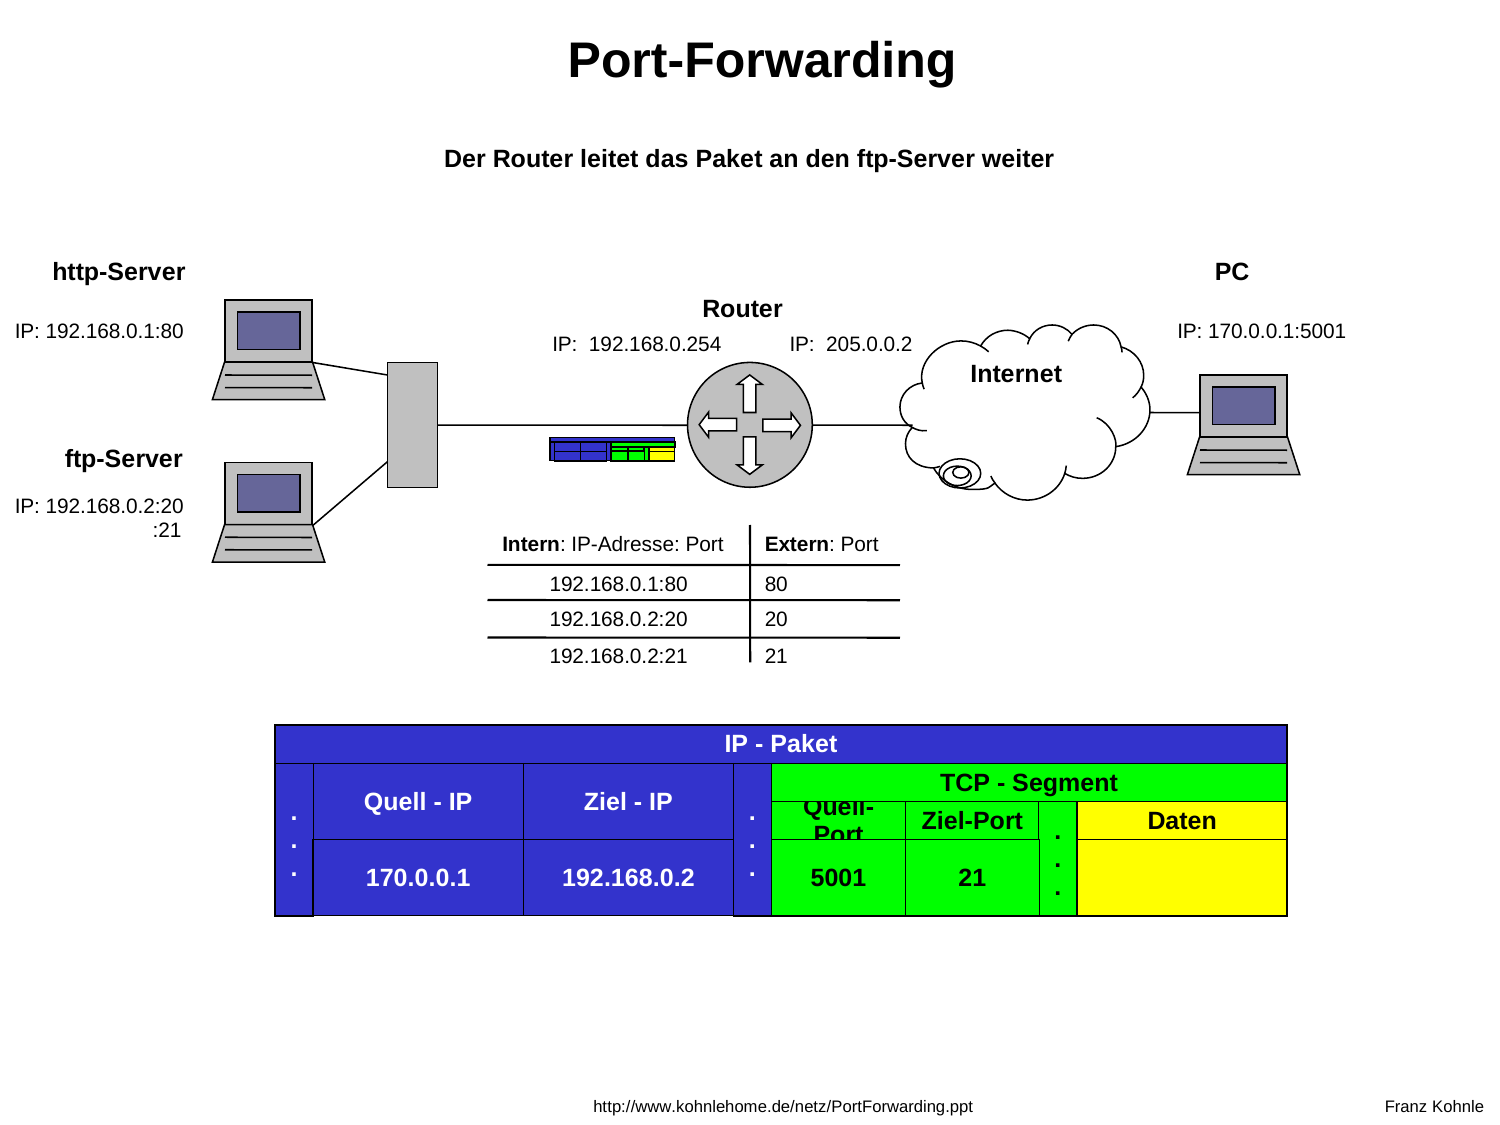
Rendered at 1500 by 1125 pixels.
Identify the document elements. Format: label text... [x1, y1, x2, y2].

text_box 21 [905, 839, 1040, 916]
text_box 192.168.0.2 [523, 839, 734, 916]
text_box 192.168.0.1:80 [487, 566, 749, 599]
text_box Franz Kohnle [1370, 1089, 1500, 1125]
text_box 20 [750, 601, 901, 636]
text_box 21 [750, 637, 901, 678]
text_box IP: 192.168.0.2:20 :21 [0, 487, 199, 550]
text_box Ziel - IP [524, 764, 734, 839]
text_box Quell-Port [771, 802, 905, 839]
text_box Daten [1078, 801, 1288, 840]
text_box 192.168.0.2:20 [487, 602, 750, 625]
text_box Port-Forwarding [552, 24, 972, 97]
text_box PC [1200, 249, 1265, 294]
text_box [212, 462, 325, 563]
text_box 80 [752, 566, 901, 599]
text_box Ziel-Port [905, 802, 1038, 839]
text_box 170.0.0.1 [313, 839, 523, 916]
text_box TCP - Segment [771, 763, 1287, 802]
text_box IP: 192.168.0.254 [537, 324, 737, 364]
text_box [549, 437, 675, 461]
text_box ... [275, 763, 314, 916]
text_box IP: 170.0.0.1:5001 [1162, 312, 1362, 352]
text_box Router [687, 287, 798, 331]
text_box IP: 192.168.0.1:80 [0, 312, 199, 352]
text_box Der Router leitet das Paket an den ftp-Server weiter [429, 137, 1071, 181]
text_box [212, 299, 325, 400]
text_box [1187, 375, 1300, 475]
text_box IP - Paket [275, 725, 1288, 764]
text_box Extern: Port [752, 524, 901, 564]
text_box http-Server [37, 249, 202, 322]
text_box Quell - IP [314, 764, 524, 839]
text_box [1078, 840, 1288, 916]
text_box ... [734, 764, 771, 916]
text_box [387, 362, 438, 488]
text_box Intern: IP-Adresse: Port [487, 524, 749, 563]
text_box http://www.kohnlehome.de/netz/PortForwarding.ppt [578, 1089, 991, 1125]
text_box Internet [899, 324, 1150, 501]
text_box 192.168.0.2:21 [487, 637, 750, 663]
text_box [687, 362, 813, 488]
text_box IP: 205.0.0.2 [774, 324, 928, 364]
text_box ftp-Server [49, 437, 199, 487]
text_box ... [1038, 802, 1078, 916]
text_box 5001 [771, 839, 905, 916]
